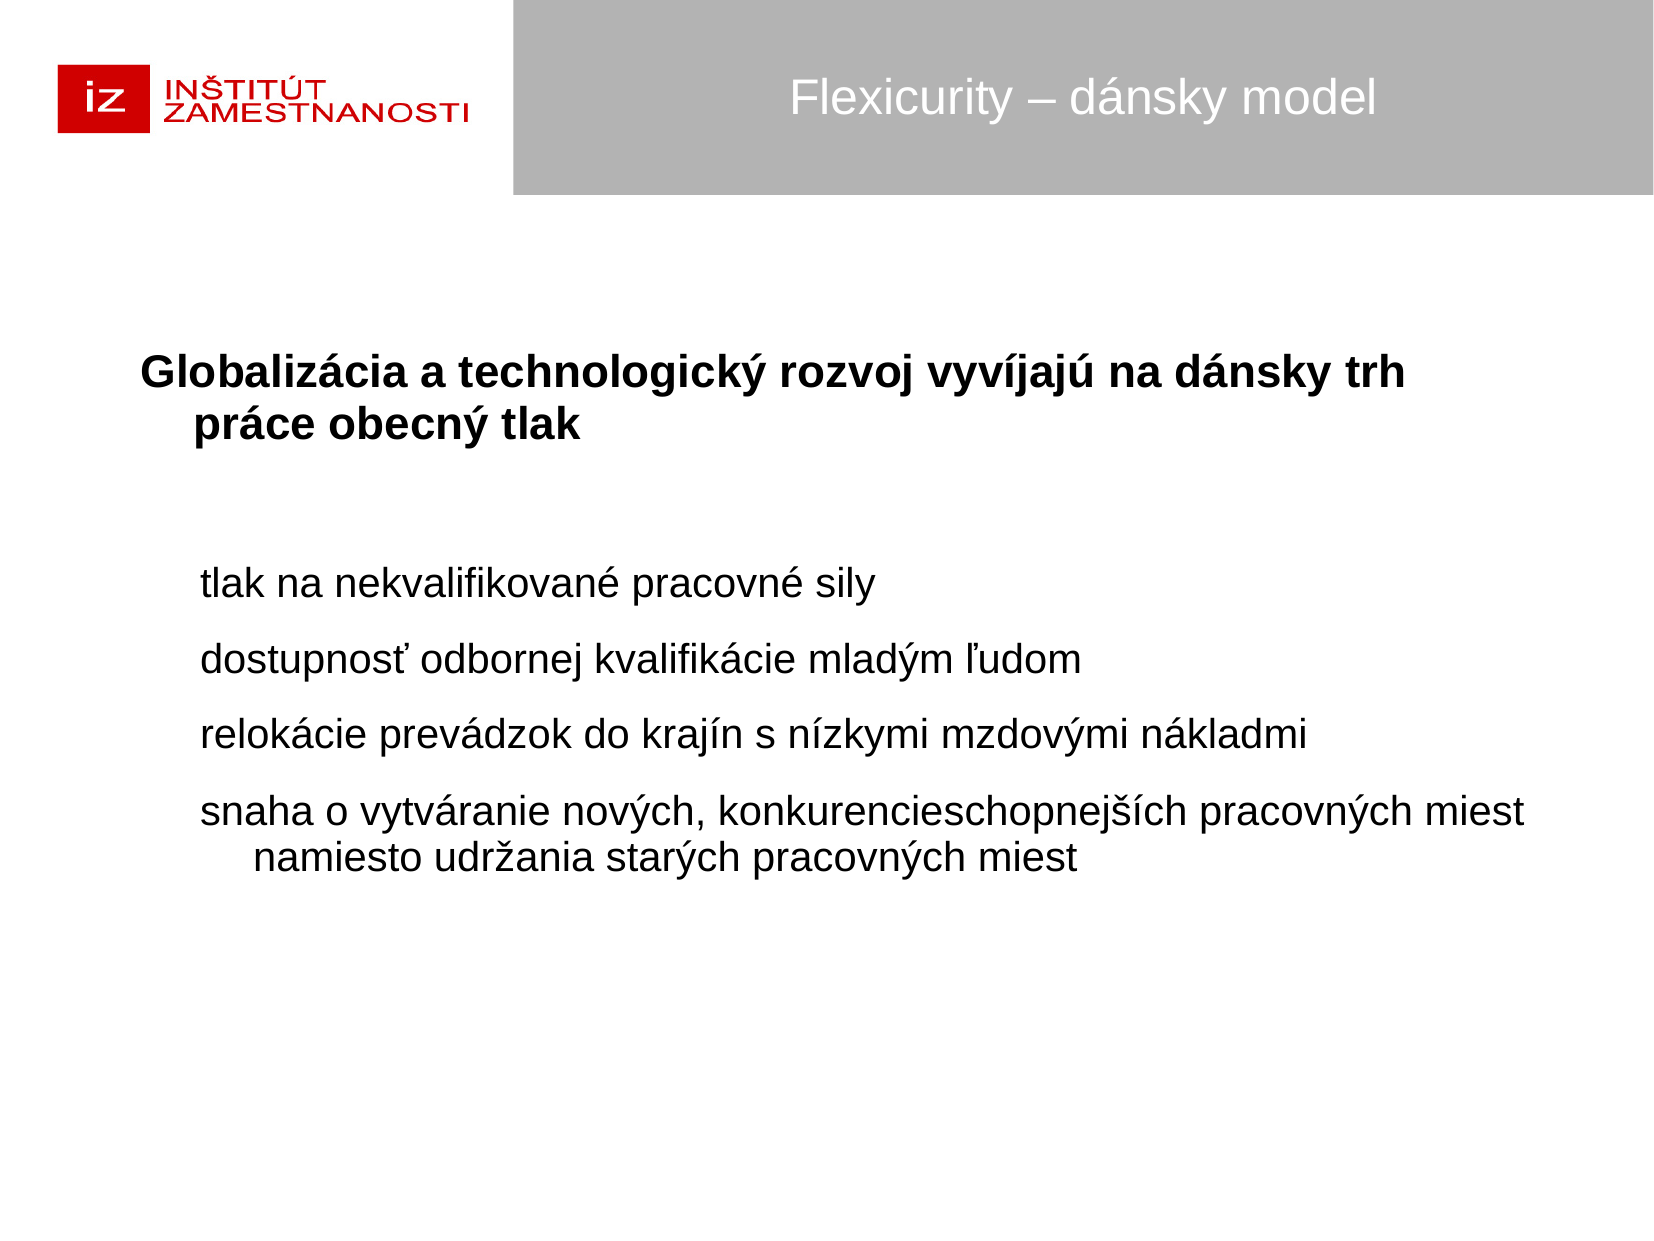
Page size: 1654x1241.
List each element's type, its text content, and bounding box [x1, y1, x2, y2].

list Globalizácia a technologický rozvoj vyvíjajú na dánsky trh práce obecný tlak tlak na nekvalifikované pracovné sily dostupnosť odbornej kvalifikácie mladým ľudom relokácie prevádzok do krajín s nízkymi mzdovými nákladmi snaha o vytváranie nových, konkurencieschopnejších pracovných miest namiesto udržania starých pracovných miest [123, 346, 1536, 1214]
picture [6, 5, 513, 189]
text_box [0, 0, 1654, 196]
text_box Flexicurity – dánsky model [513, 0, 1654, 195]
